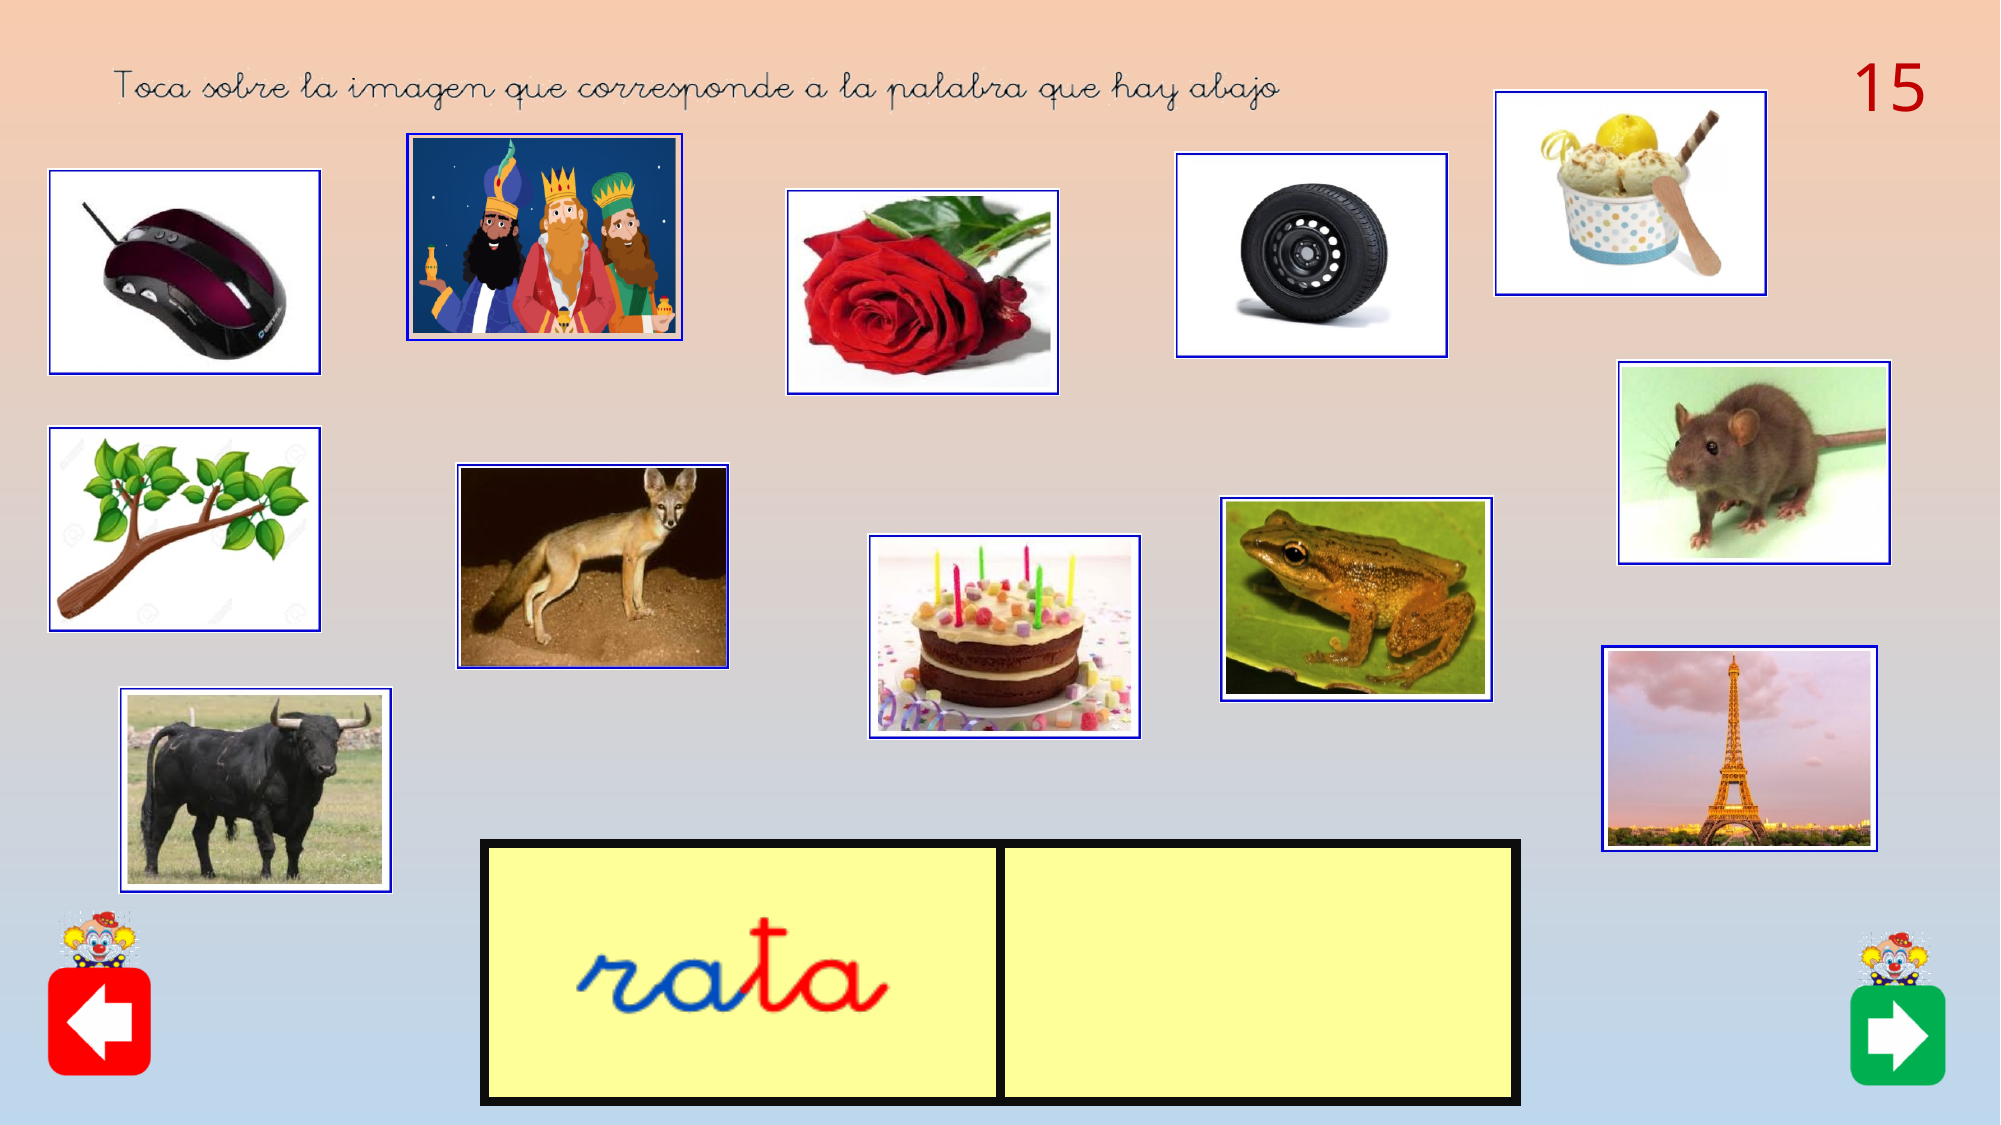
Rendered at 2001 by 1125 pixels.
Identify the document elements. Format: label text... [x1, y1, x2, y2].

picture [785, 188, 1060, 396]
picture [1174, 151, 1449, 359]
text_box 15 [1820, 37, 1958, 133]
picture [47, 168, 322, 376]
text_box [484, 843, 1516, 1102]
picture [513, 878, 950, 1070]
picture [406, 133, 683, 341]
picture [1616, 359, 1892, 566]
picture [118, 686, 393, 894]
picture [47, 425, 322, 633]
picture [867, 533, 1142, 740]
picture [106, 57, 1768, 297]
picture [1850, 931, 1946, 1086]
picture [1601, 645, 1878, 852]
picture [455, 462, 730, 670]
picture [1219, 495, 1494, 703]
picture [47, 910, 151, 1076]
